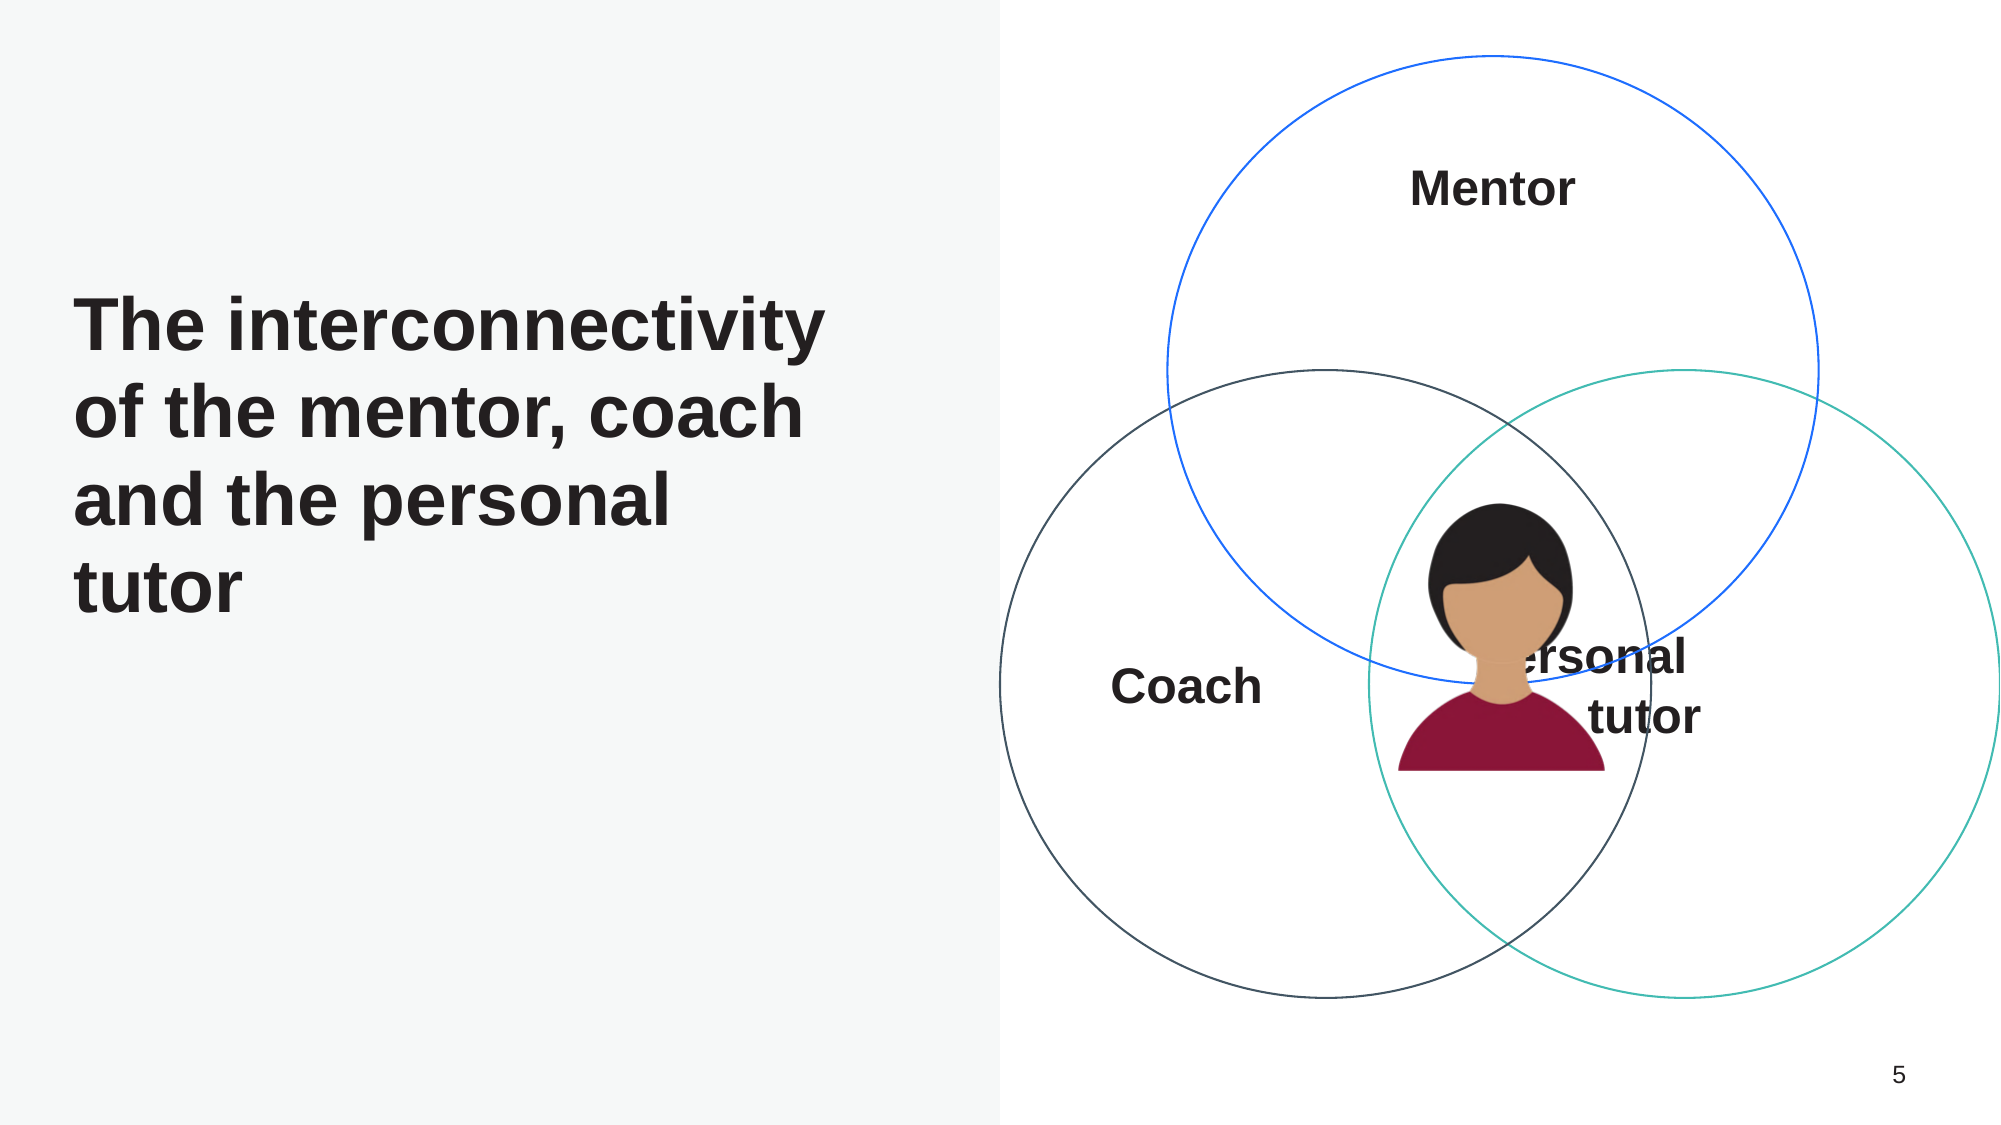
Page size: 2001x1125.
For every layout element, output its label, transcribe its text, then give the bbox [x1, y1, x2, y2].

text_box Coach [999, 408, 1635, 998]
title The interconnectivity of the mentor, coach and the personal tutor [58, 270, 864, 784]
text_box Personal tutor [1509, 399, 2000, 998]
picture [1362, 494, 1652, 784]
text_box Mentor [1167, 56, 1819, 658]
